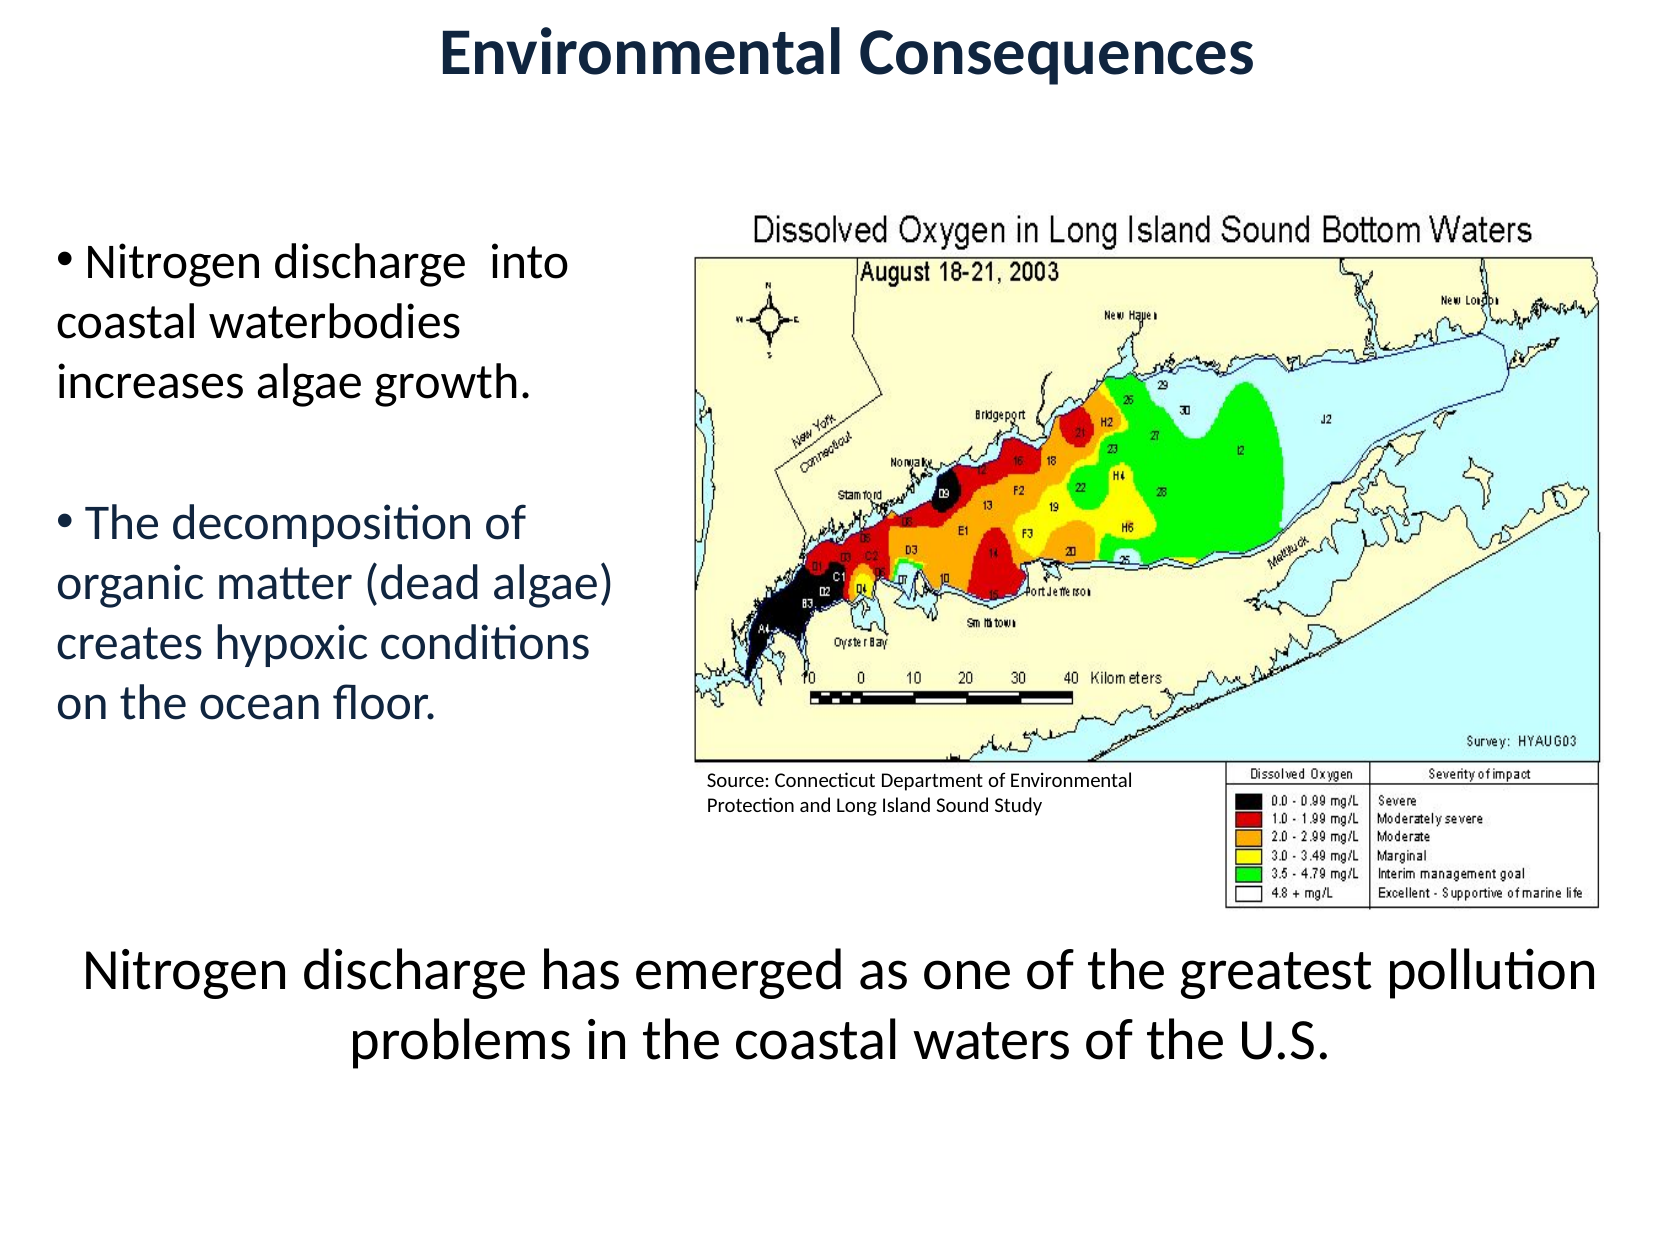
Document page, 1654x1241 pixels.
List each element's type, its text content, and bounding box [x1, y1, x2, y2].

text_box Source: Connecticut Department of Environmental Protection and Long Island Sound Study [692, 758, 1217, 825]
picture [675, 186, 1604, 923]
text_box Nitrogen discharge has emerged as one of the greatest pollution problems in the coastal waters of the U.S. [55, 923, 1626, 1079]
text_box Nitrogen discharge into coastal waterbodies increases algae growth. [41, 220, 648, 416]
text_box Environmental Consequences [303, 0, 1392, 96]
text_box The decomposition of organic matter (dead algae) creates hypoxic conditions on the ocean floor. [41, 482, 662, 738]
